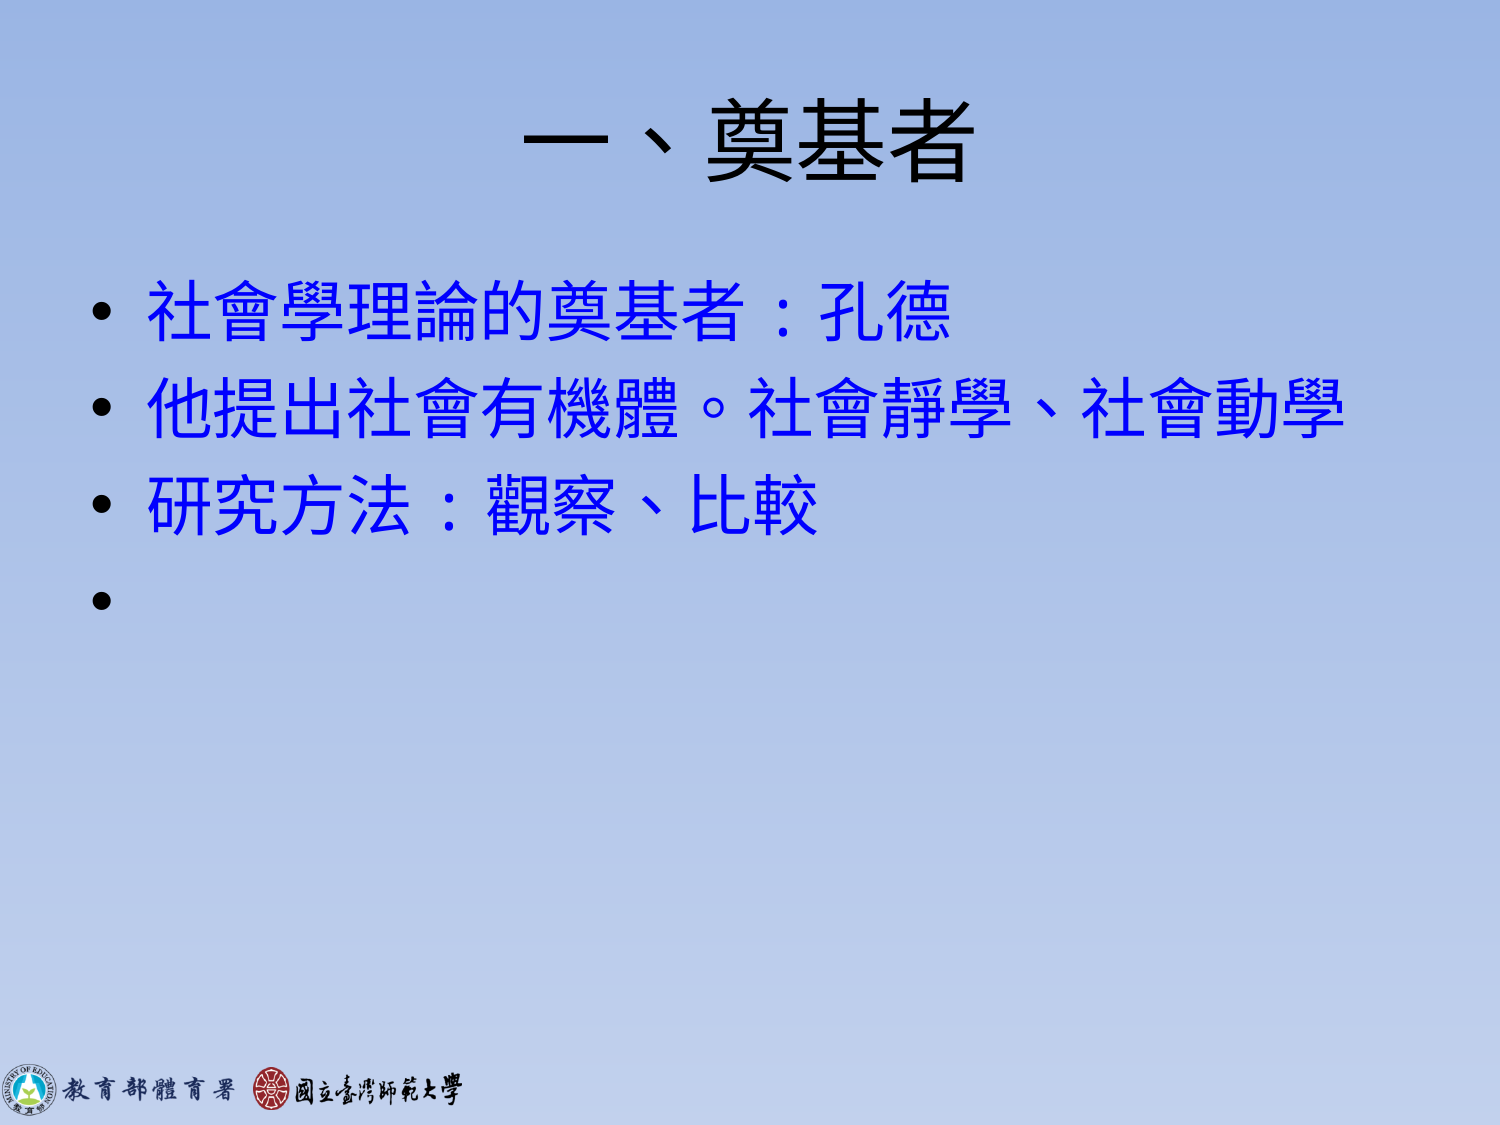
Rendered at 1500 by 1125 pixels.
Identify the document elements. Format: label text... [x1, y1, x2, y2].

title 一、奠基者 [75, 45, 1426, 233]
list 社會學理論的奠基者:孔德 他提出社會有機體。社會靜學、社會動學 研究方法:觀察、比較 [75, 262, 1426, 1005]
